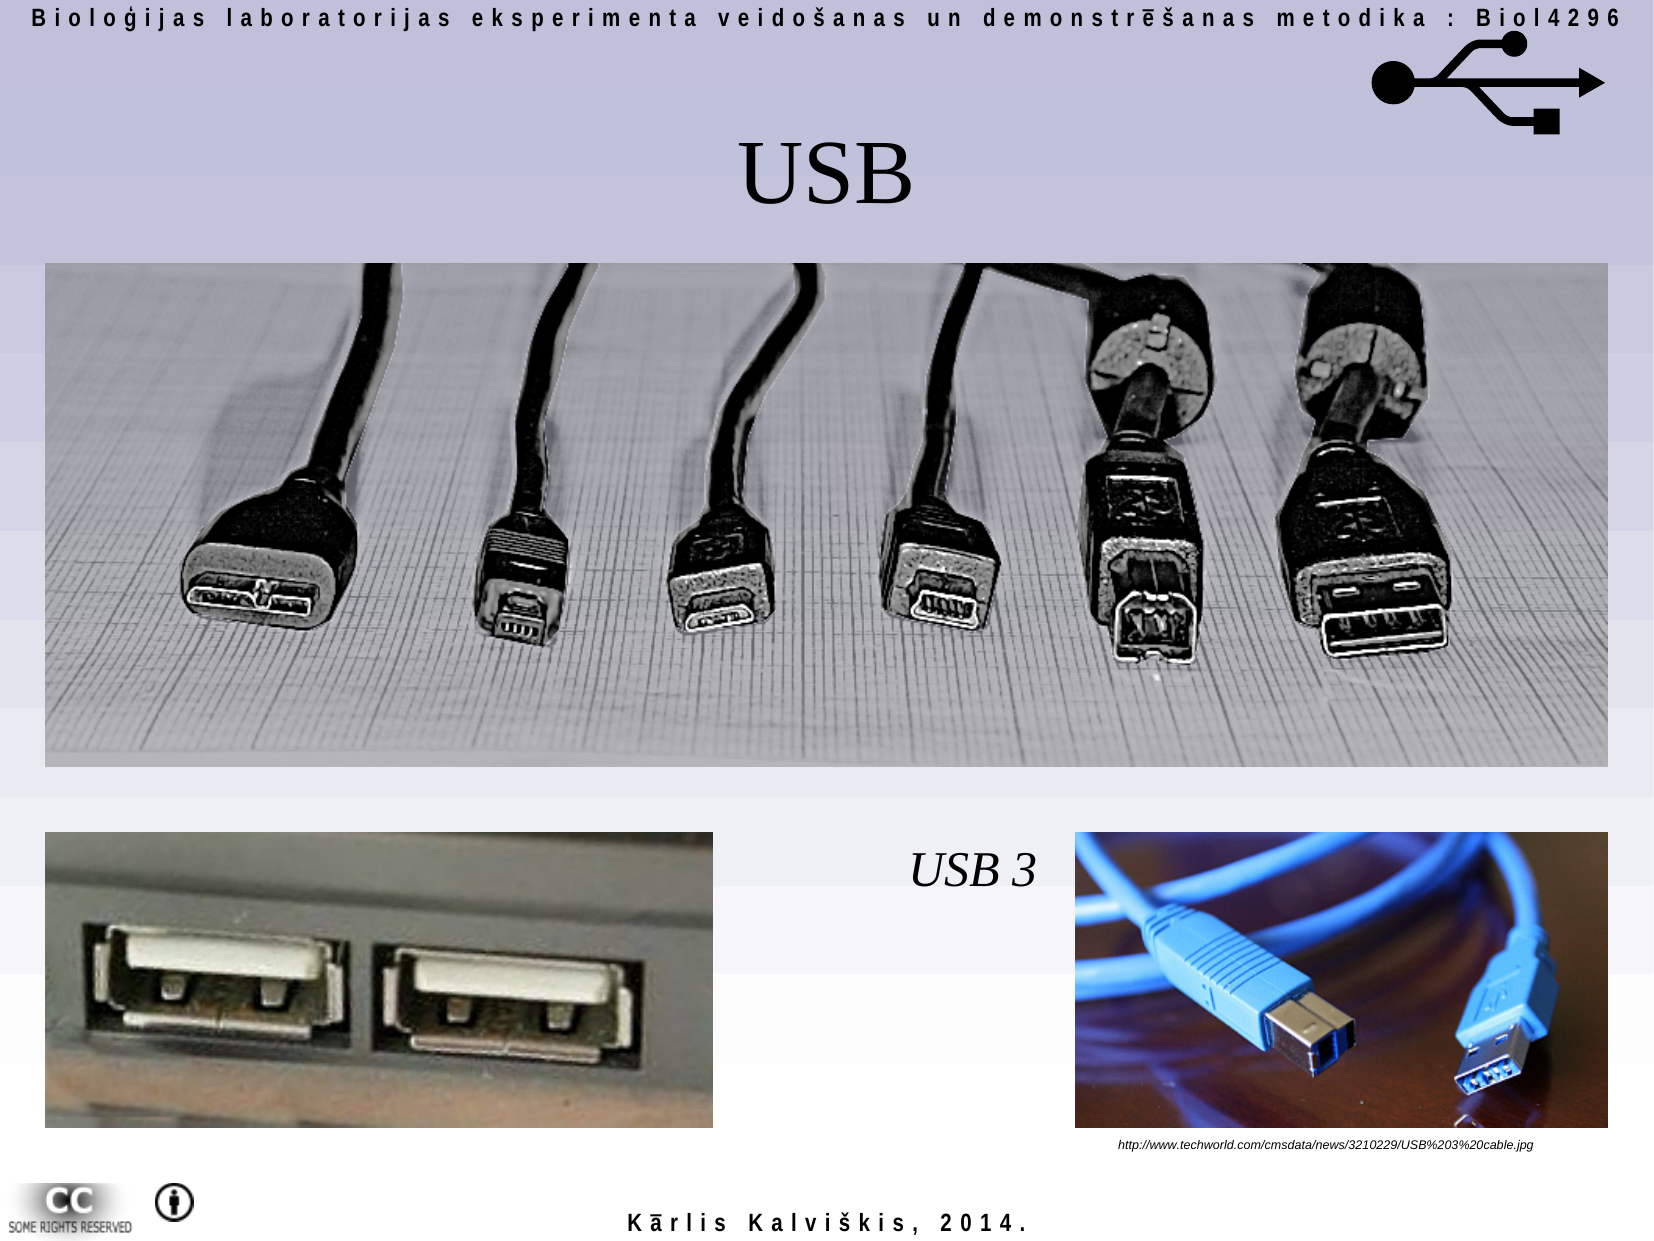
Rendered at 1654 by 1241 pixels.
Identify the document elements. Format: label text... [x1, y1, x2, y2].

text_box USB 3 [908, 841, 1038, 898]
title USB [29, 49, 1625, 296]
text_box [1371, 30, 1606, 135]
picture [0, 0, 1654, 1241]
text_box http://www.techworld.com/cmsdata/news/3210229/USB%203%20cable.jpg [1118, 1138, 1534, 1153]
